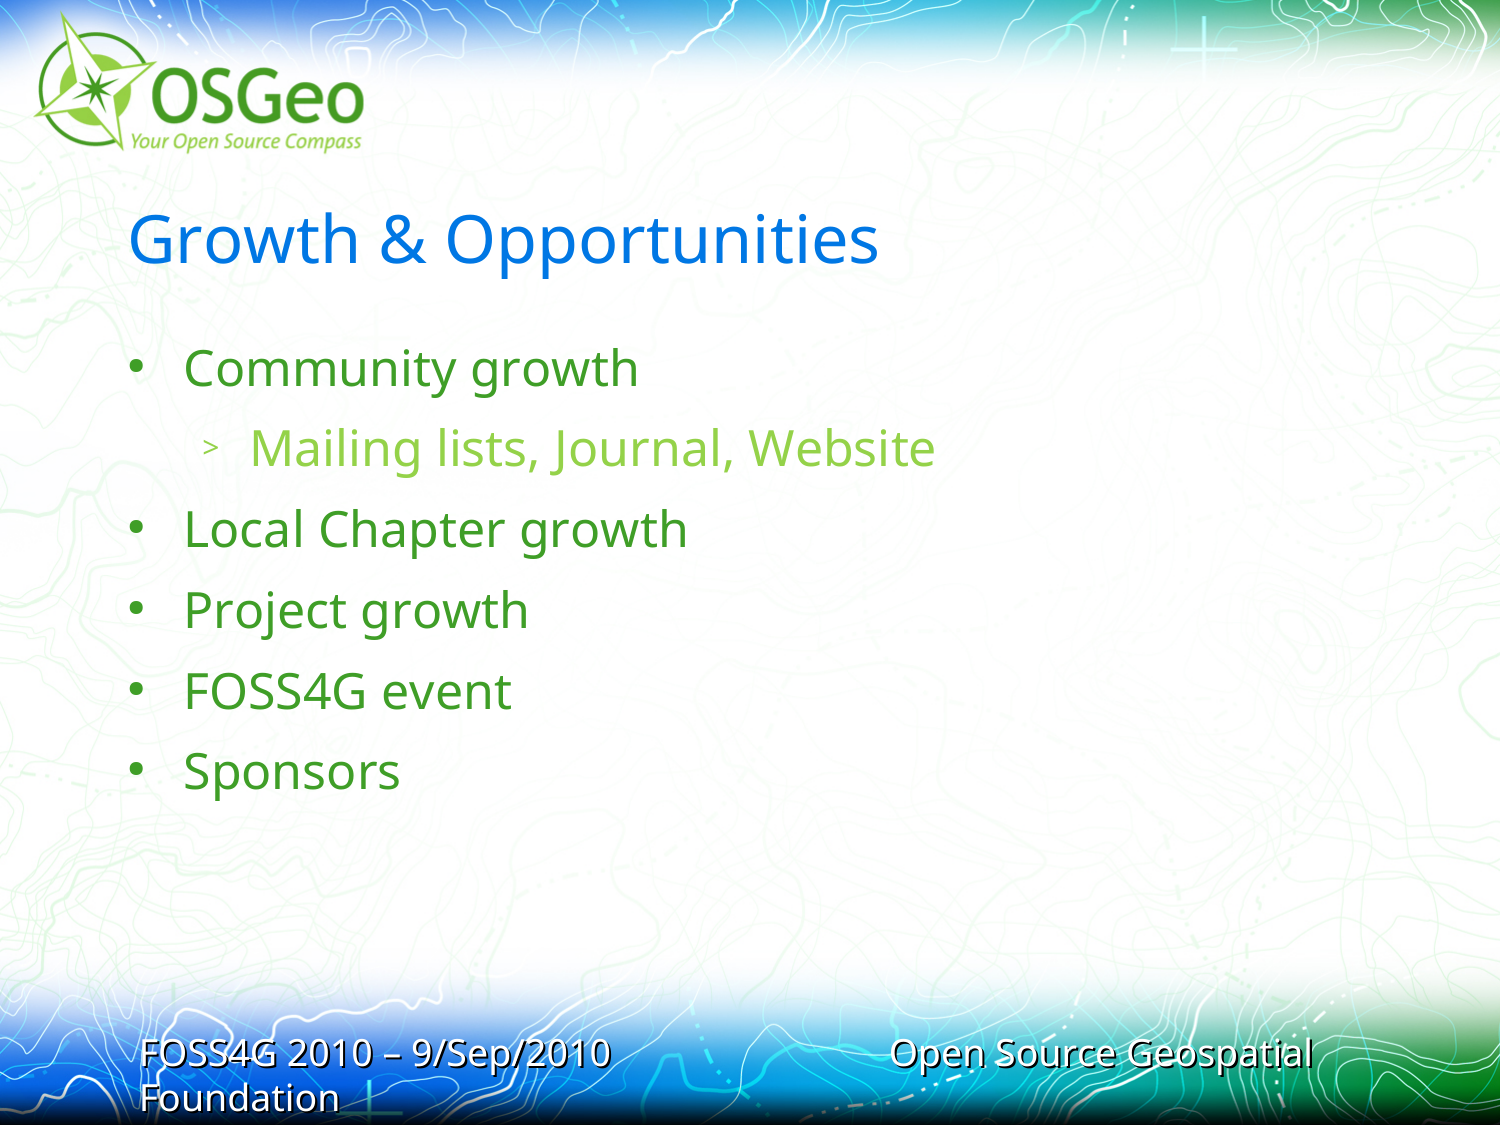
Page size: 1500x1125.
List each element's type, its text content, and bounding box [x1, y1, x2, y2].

picture [0, 0, 1500, 1125]
list Community growth Mailing lists, Journal, Website Local Chapter growth Project growth FOSS4G event Sponsors [112, 324, 1388, 1068]
title Growth & Opportunities [112, 187, 1388, 288]
